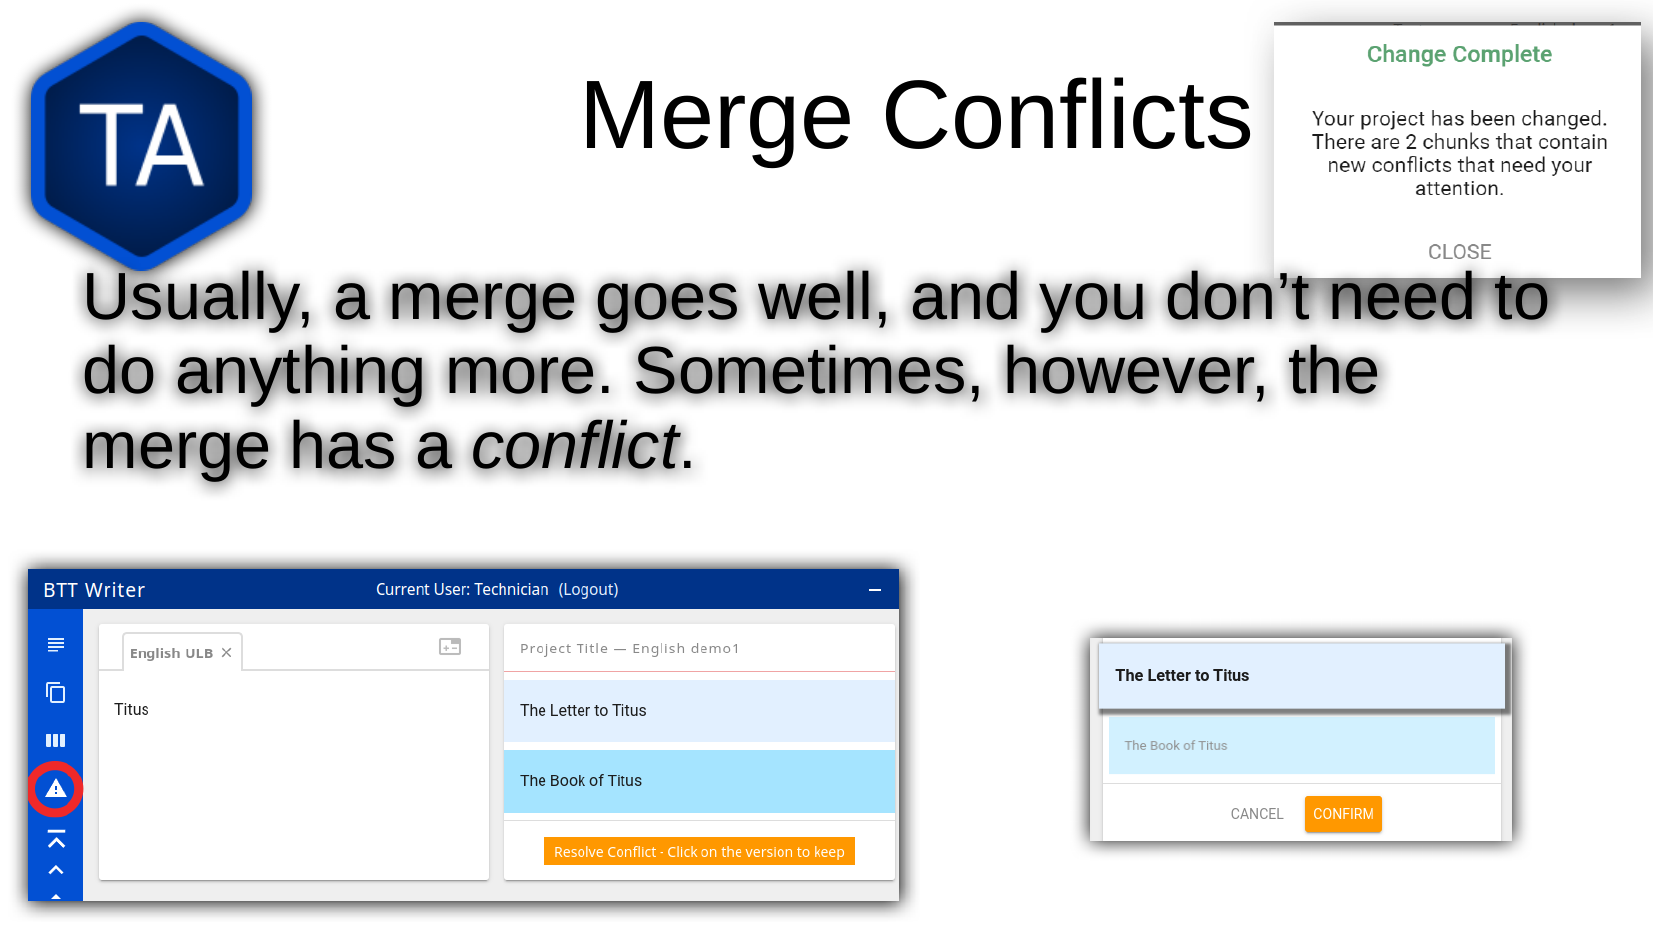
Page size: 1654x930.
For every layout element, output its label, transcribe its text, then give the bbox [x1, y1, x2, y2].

title Merge Conflicts [263, 37, 1571, 193]
picture [31, 22, 252, 271]
picture [1090, 638, 1512, 841]
picture [28, 569, 899, 901]
list Usually, a merge goes well, and you don’t need to do anything more. Sometimes, however, the merge has a conflict. [82, 258, 1571, 570]
picture [1274, 22, 1641, 278]
